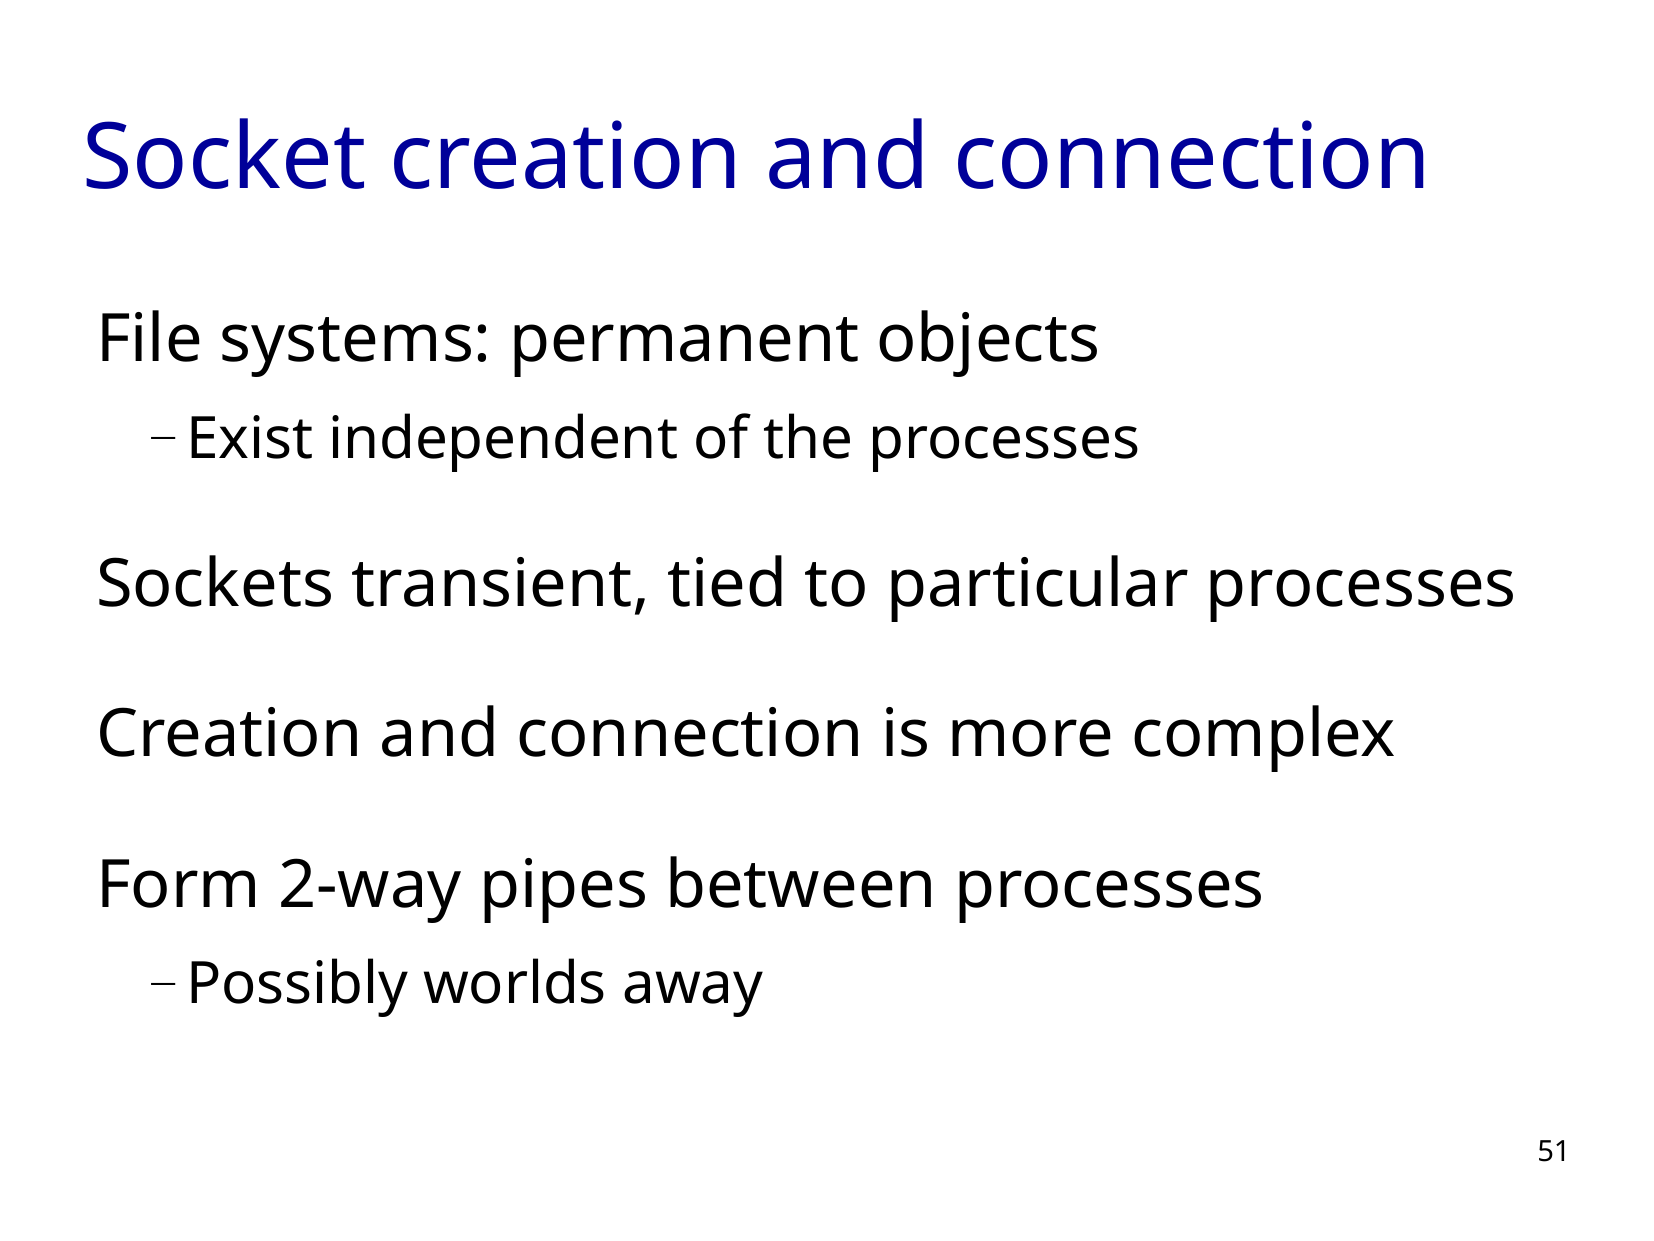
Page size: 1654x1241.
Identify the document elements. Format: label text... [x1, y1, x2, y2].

title Socket creation and connection [82, 49, 1571, 257]
list File systems: permanent objects Exist independent of the processes Sockets transient, tied to particular processes Creation and connection is more complex Form 2-way pipes between processes Possibly worlds away [60, 290, 1571, 1096]
